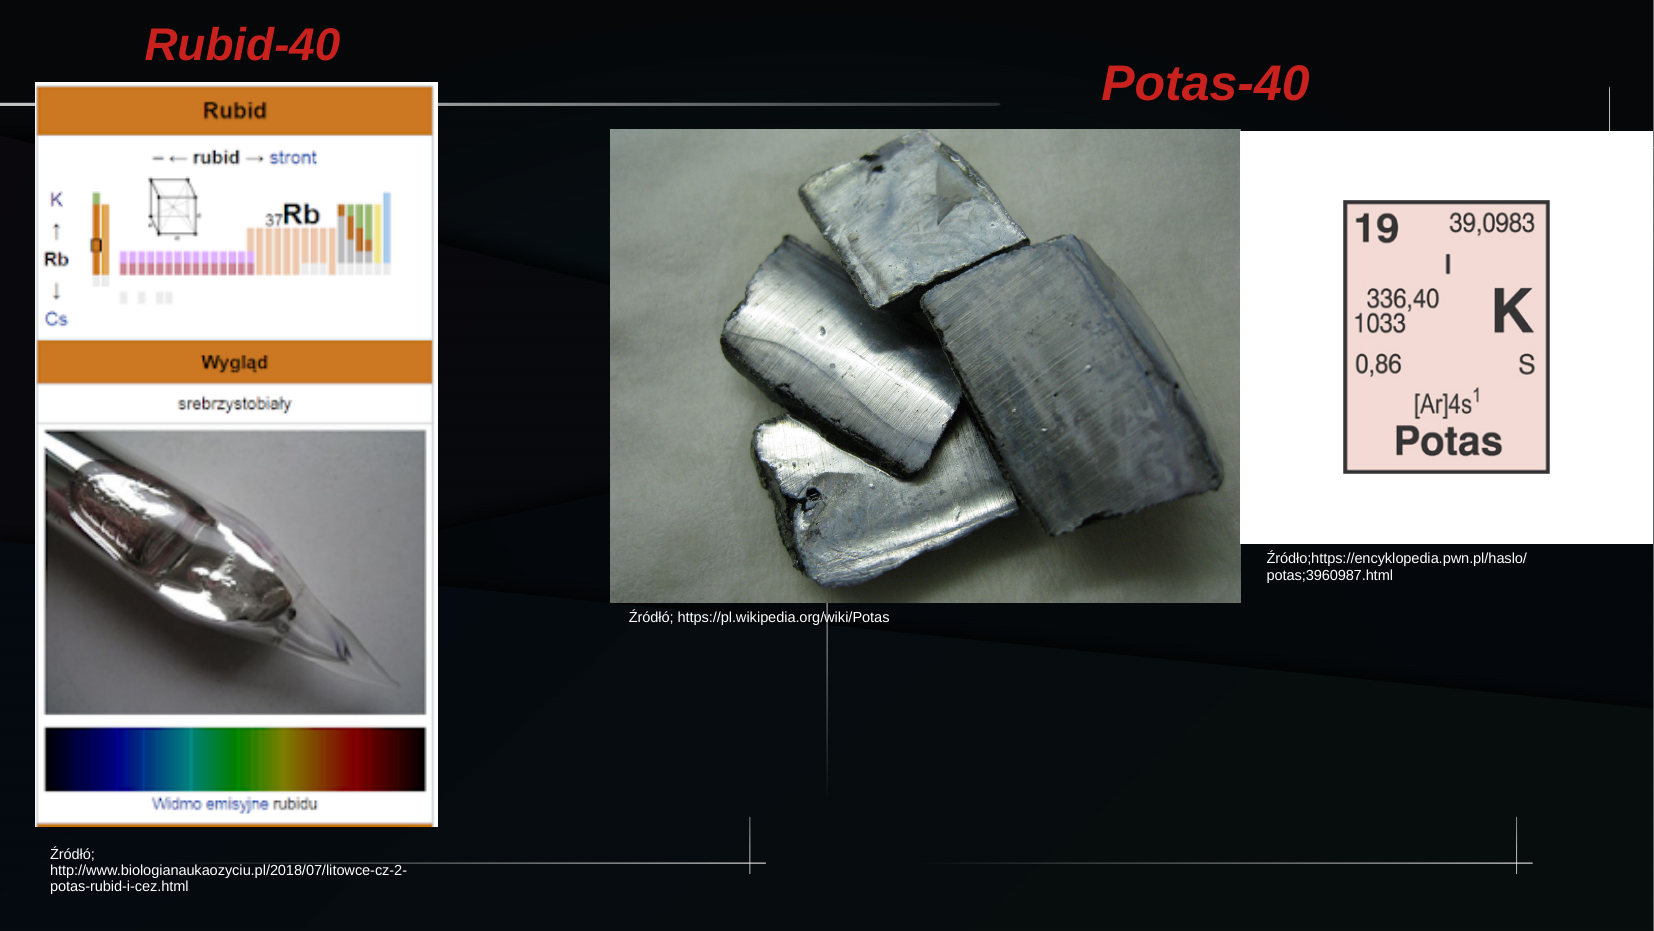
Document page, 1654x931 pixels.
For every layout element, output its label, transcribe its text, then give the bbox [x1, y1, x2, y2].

picture [0, 0, 1654, 931]
text_box Źródło;https://encyklopedia.pwn.pl/haslo/potas;3960987.html [1251, 543, 1642, 591]
text_box Źródłó; https://pl.wikipedia.org/wiki/Potas [614, 602, 1217, 634]
text_box Źródłó; http://www.biologianaukaozyciu.pl/2018/07/litowce-cz-2-potas-rubid-i-cez.html [35, 838, 426, 903]
text_box Potas-40 [1086, 47, 1389, 119]
text_box Rubid-40 [129, 11, 402, 78]
